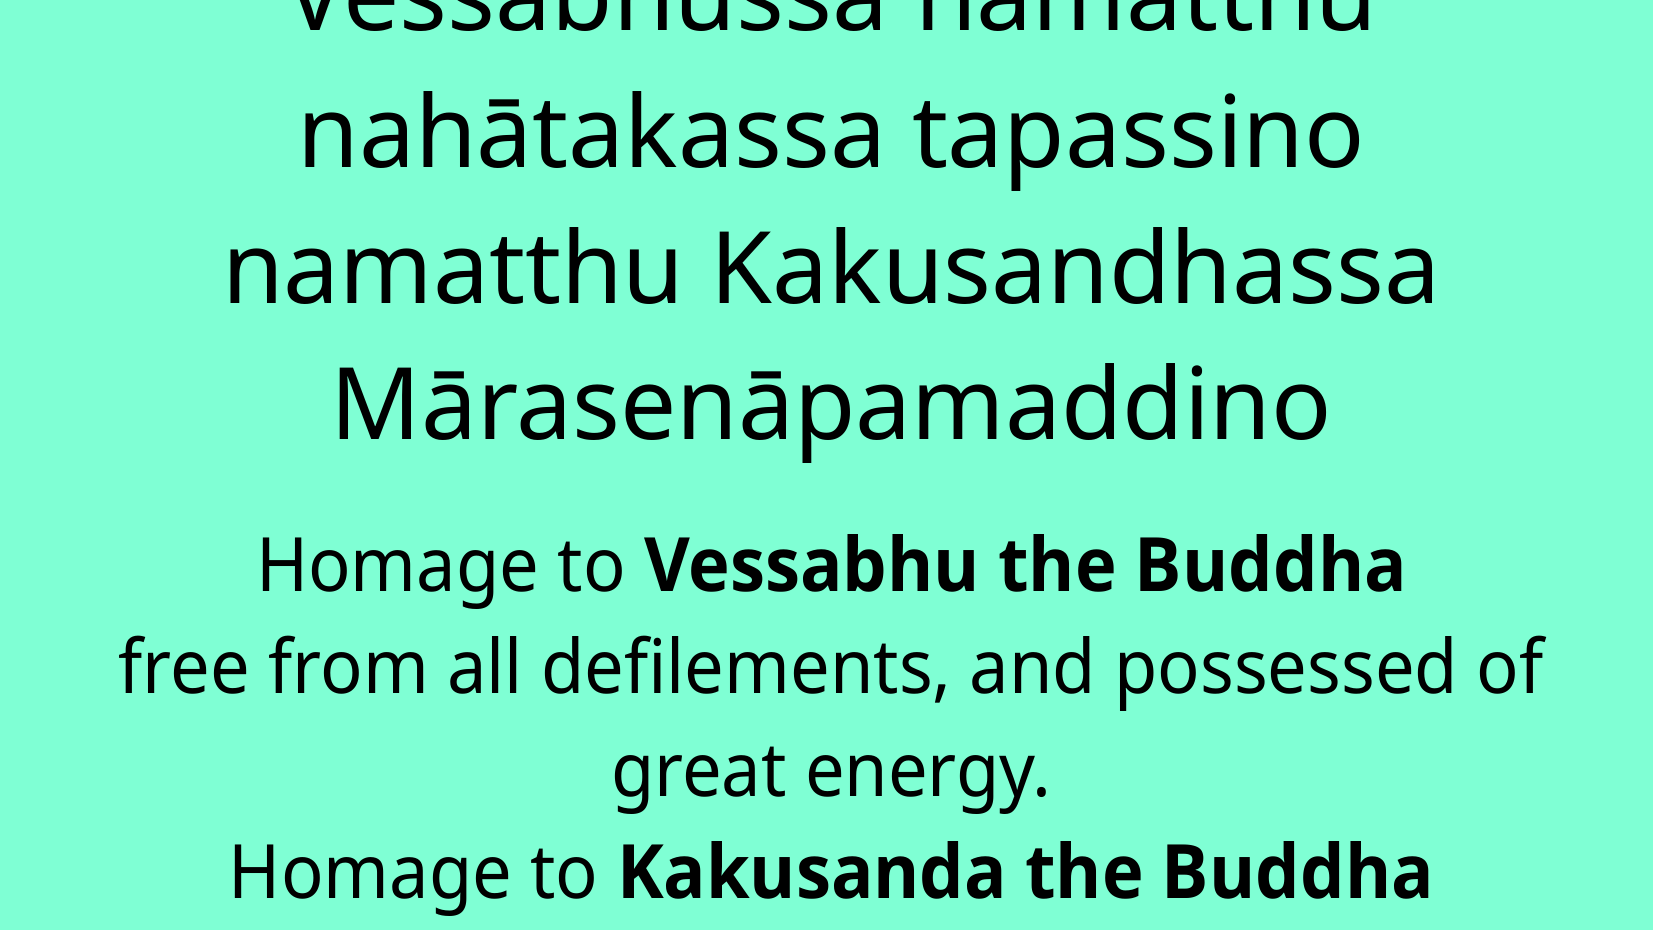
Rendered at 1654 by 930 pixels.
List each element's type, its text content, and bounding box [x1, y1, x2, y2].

subtitle Vessabhussa namatthu nahātakassa tapassino namatthu Kakusandhassa Mārasenāpamaddino Homage to Vessabhu the Buddha free from all defilements, and possessed of great energy. Homage to Kakusanda the Buddha the conqueror of the army of Māra. [45, 0, 1618, 930]
